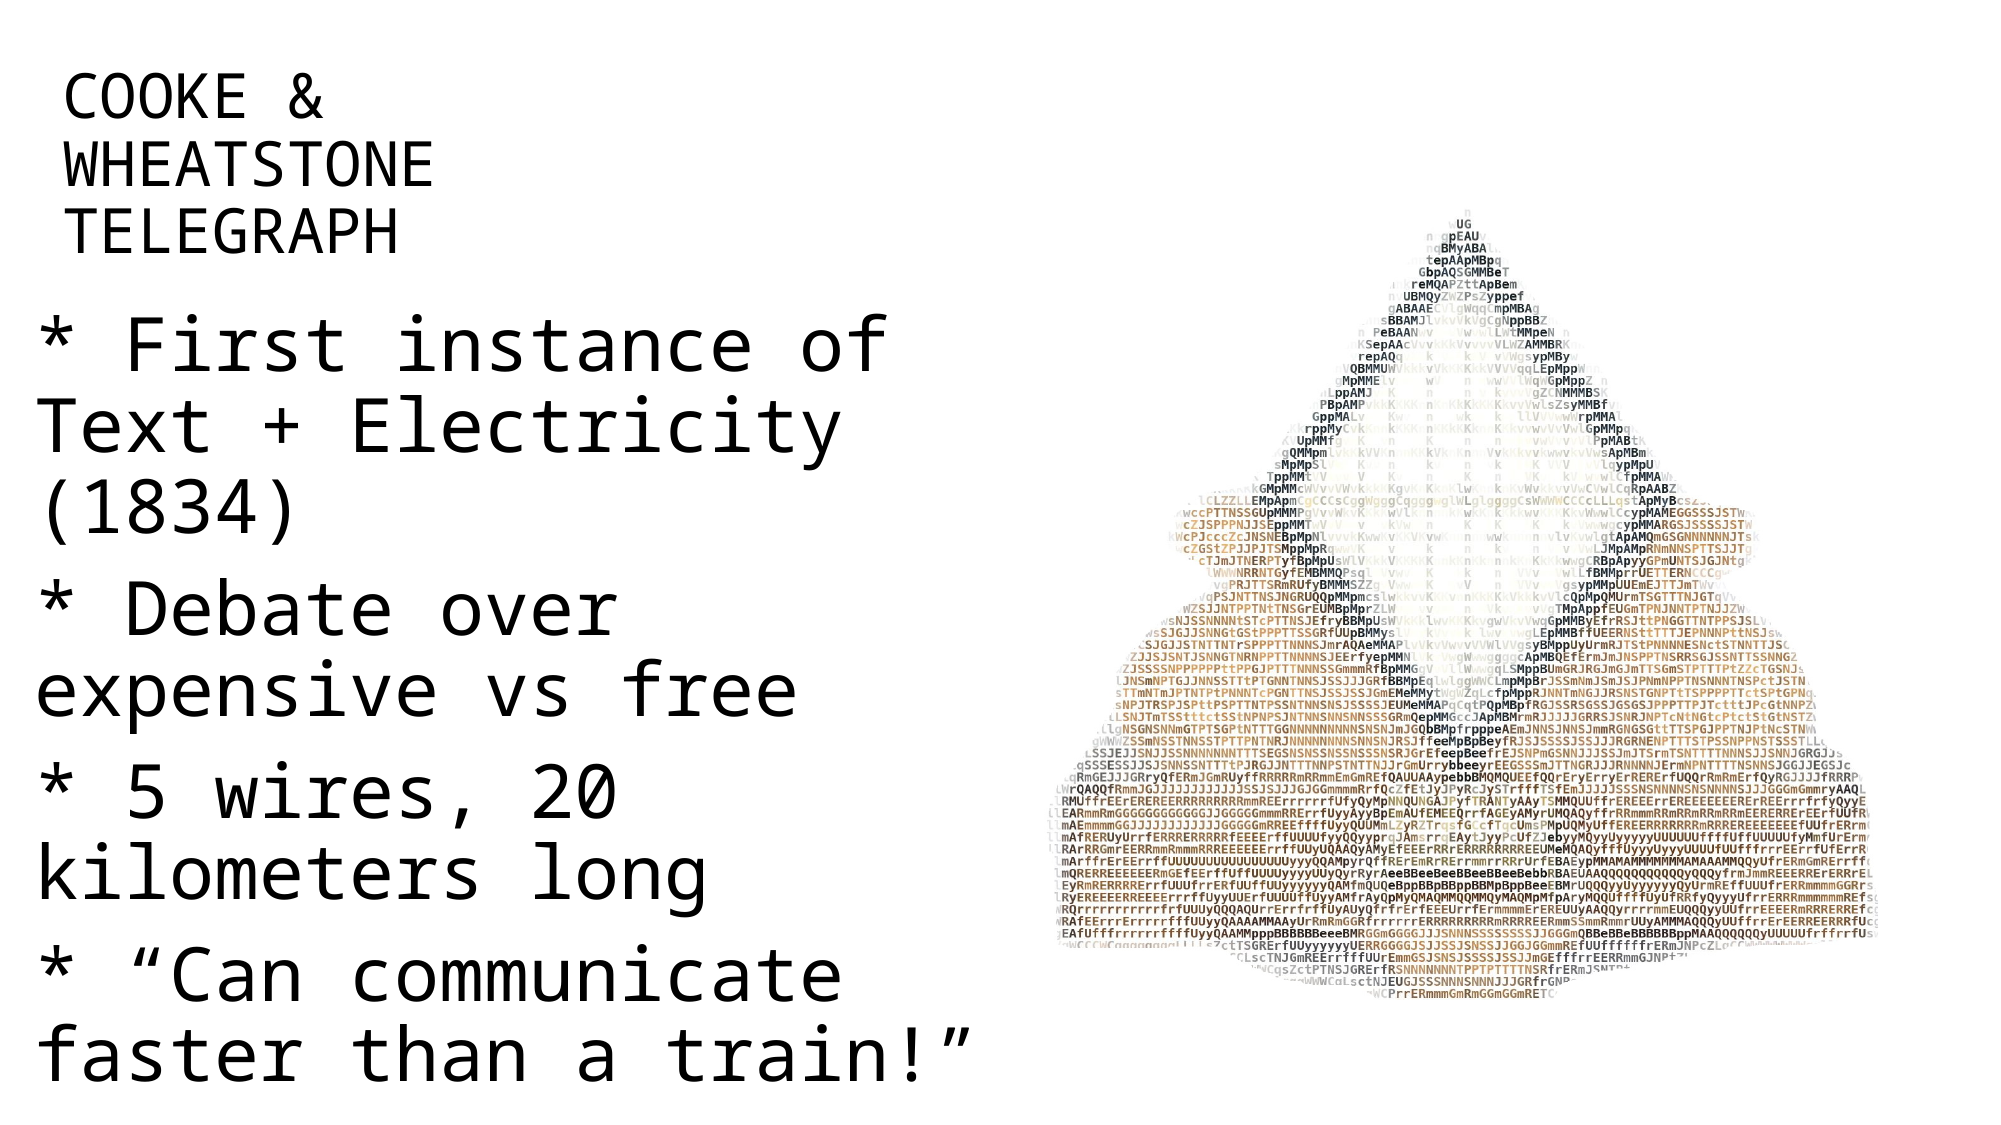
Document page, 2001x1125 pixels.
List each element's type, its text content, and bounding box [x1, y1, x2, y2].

picture [1008, 125, 1919, 1000]
list * First instance of Text + Electricity (1834) * Debate over expensive vs free * 5 wires, 20 kilometers long * “Can communicate faster than a train!” [19, 299, 1032, 1125]
title COOKE & WHEATSTONE TELEGRAPH [47, 57, 649, 275]
